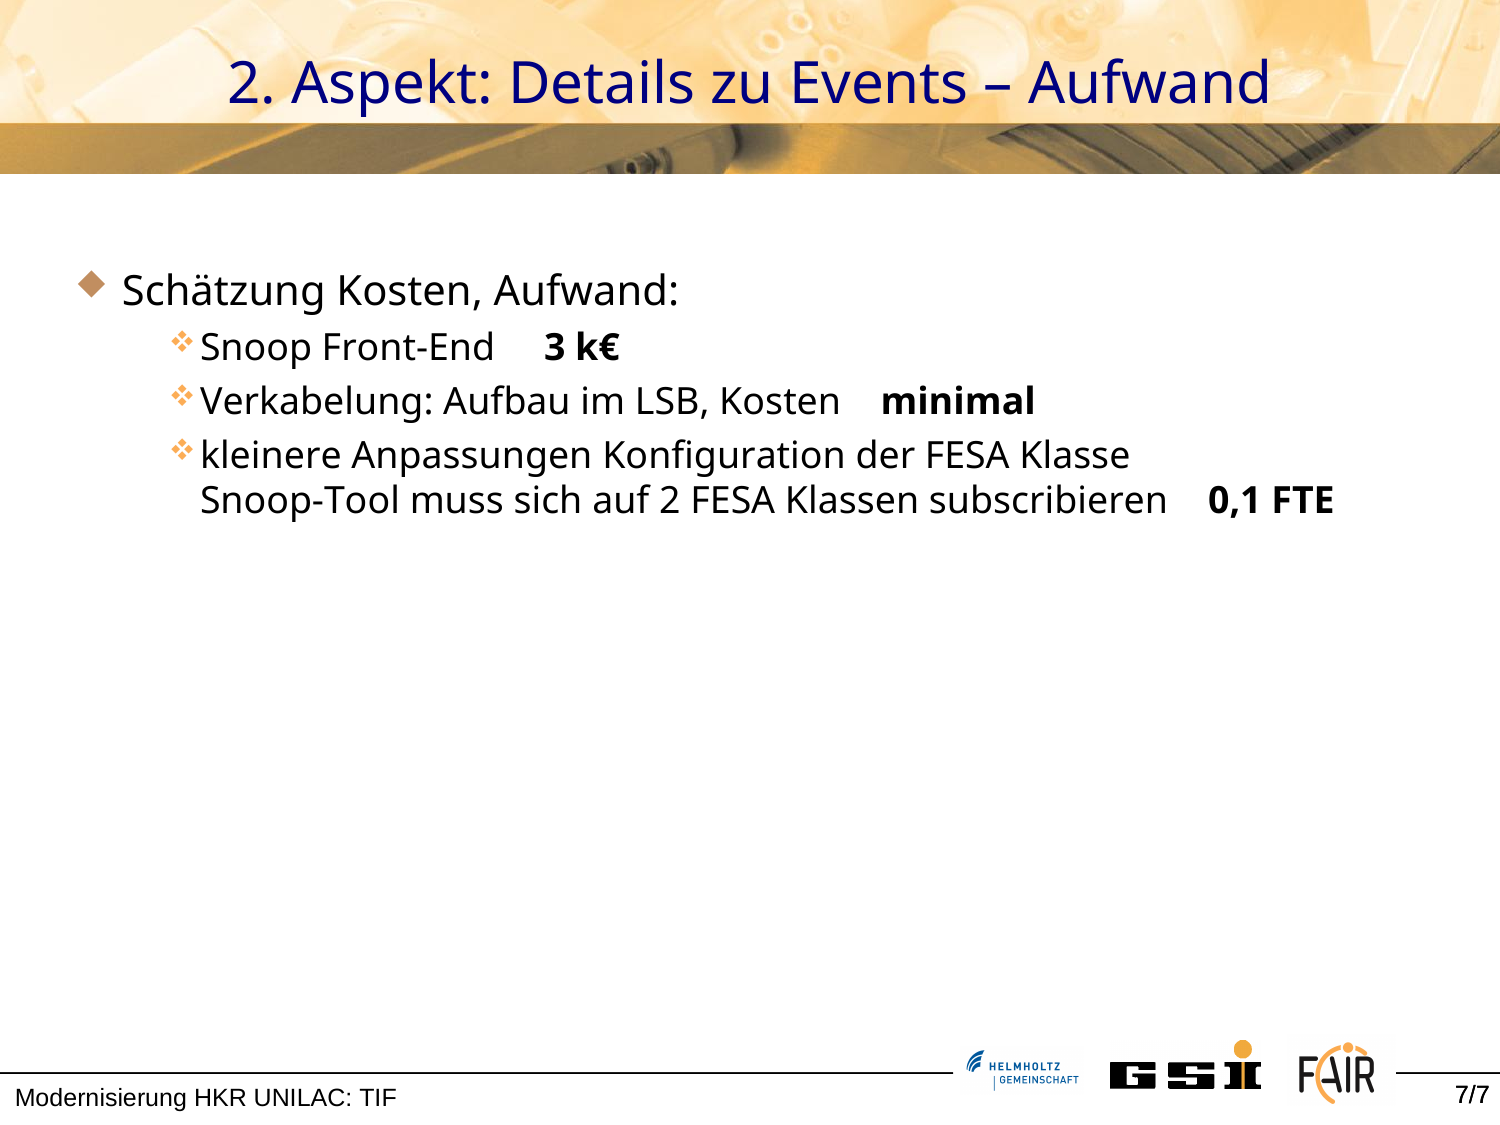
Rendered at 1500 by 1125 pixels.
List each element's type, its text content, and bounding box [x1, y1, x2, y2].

picture [960, 1046, 1084, 1095]
list Schätzung Kosten, Aufwand: Snoop Front-End 3 k€ Verkabelung: Aufbau im LSB, Kosten minimal kleinere Anpassungen Konfiguration der FESA Klasse Snoop-Tool muss sich auf 2 FESA Klassen subscribieren 0,1 FTE [75, 263, 1425, 1006]
picture [1110, 1040, 1261, 1089]
picture [0, 0, 1500, 175]
picture [1287, 1034, 1396, 1106]
title 2. Aspekt: Details zu Events – Aufwand [75, 0, 1425, 174]
